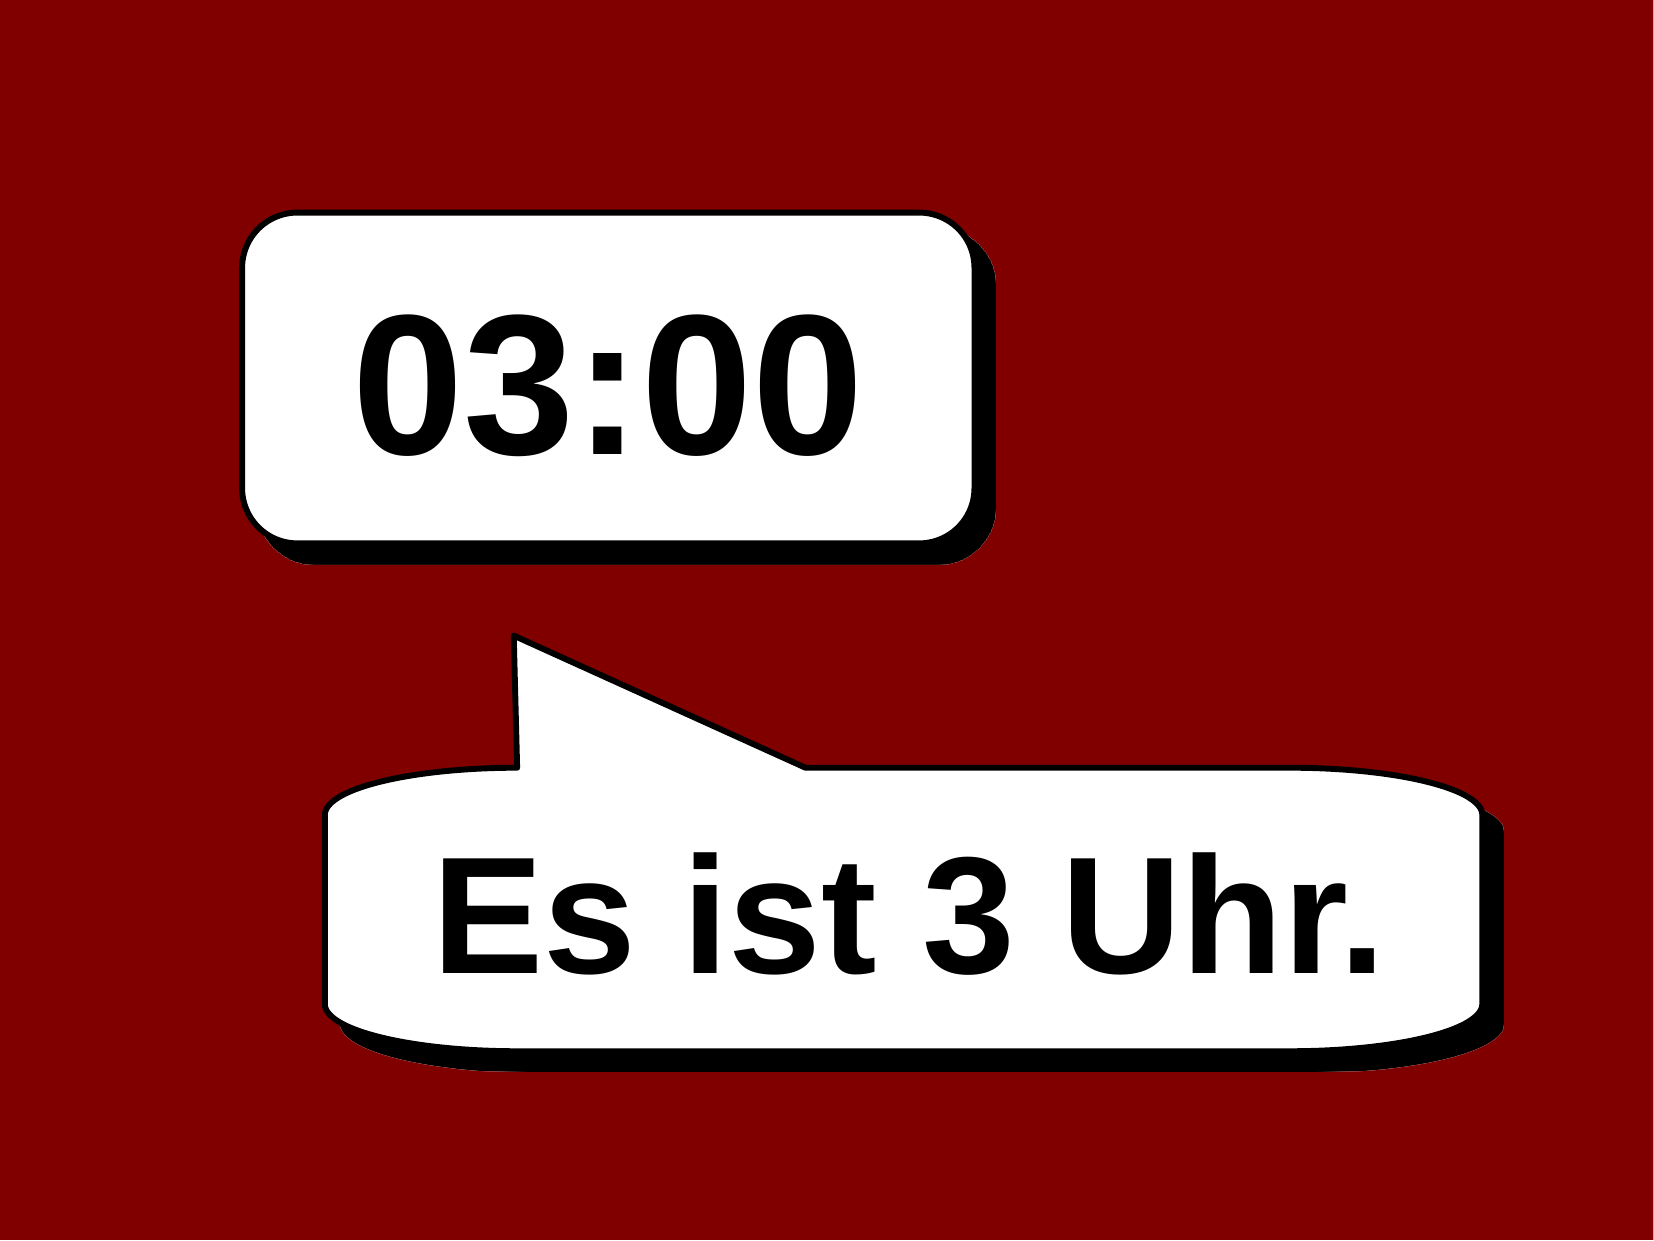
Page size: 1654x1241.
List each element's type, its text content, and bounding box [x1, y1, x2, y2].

text_box [242, 212, 975, 544]
text_box 03:00 [289, 265, 928, 514]
text_box [324, 635, 1483, 1015]
text_box Es ist 3 Uhr. [330, 814, 1489, 1025]
text_box [344, 1025, 1463, 1052]
